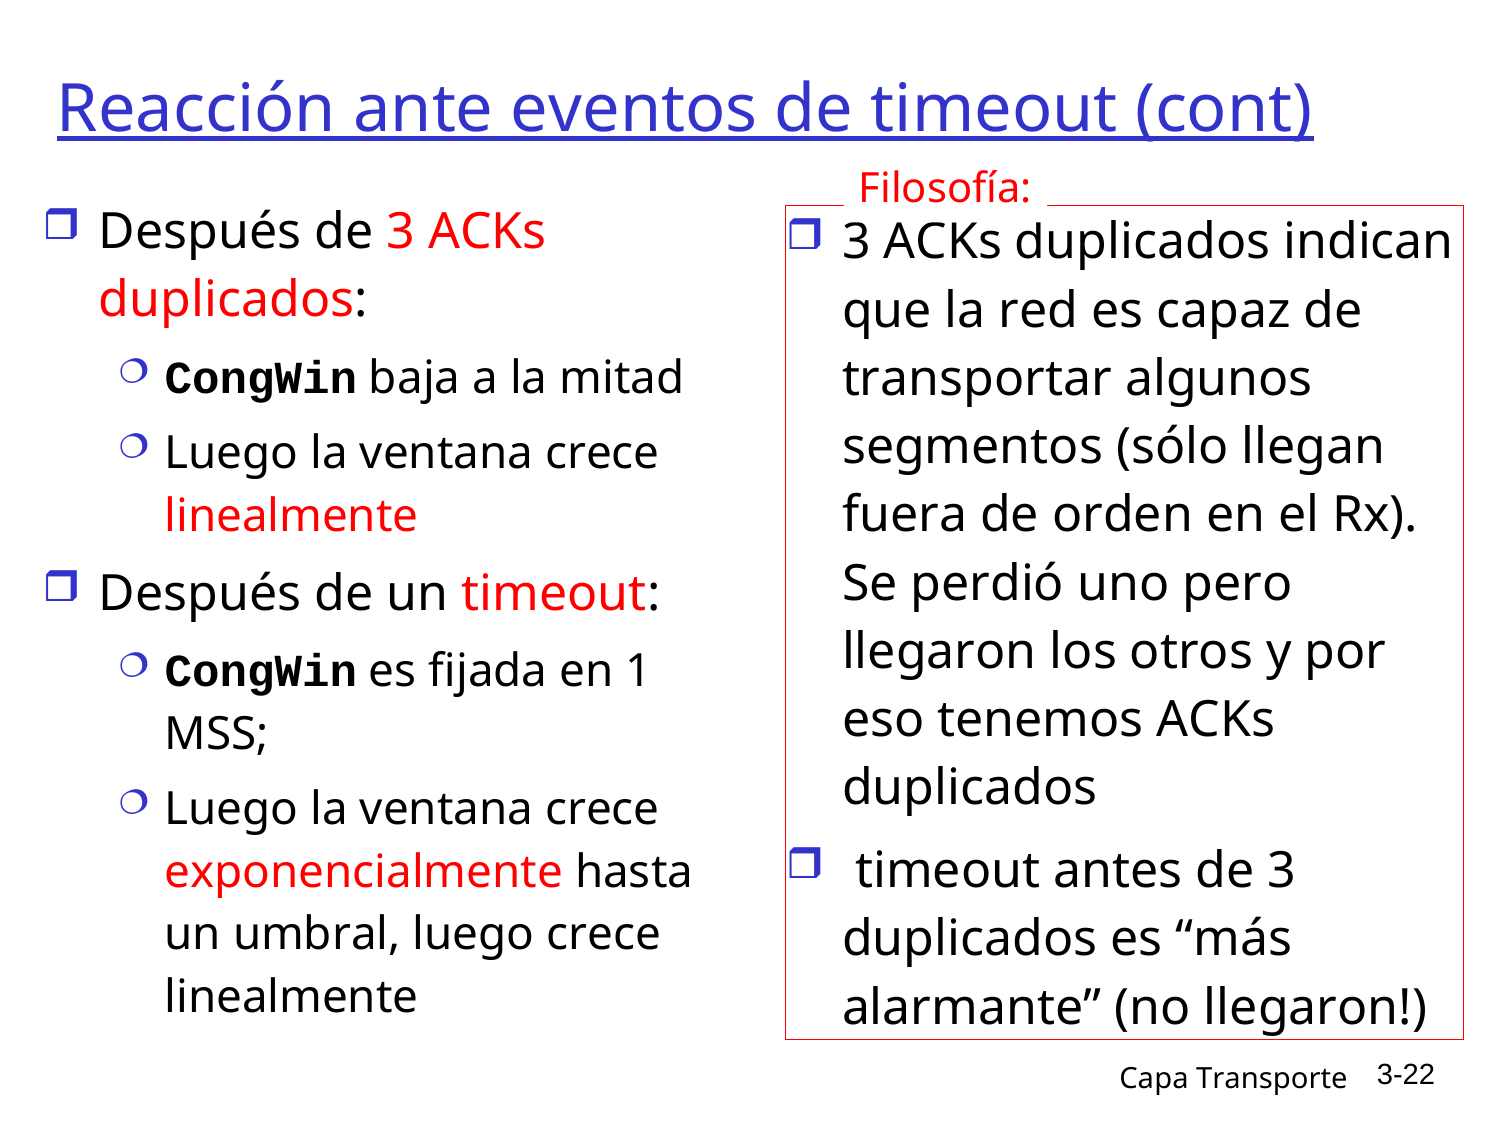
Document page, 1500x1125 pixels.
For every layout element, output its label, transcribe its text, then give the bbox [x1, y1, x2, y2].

list 3 ACKs duplicados indican que la red es capaz de transportar algunos segmentos (sólo llegan fuera de orden en el Rx). Se perdió uno pero llegaron los otros y por eso tenemos ACKs duplicados timeout antes de 3 duplicados es “más alarmante” (no llegaron!) [785, 205, 1464, 1040]
list Después de 3 ACKs duplicados: CongWin baja a la mitad Luego la ventana crece linealmente Después de un timeout: CongWin es fijada en 1 MSS; Luego la ventana crece exponencialmente hasta un umbral, luego crece linealmente [27, 187, 753, 1028]
title Reacción ante eventos de timeout (cont) [41, 15, 1463, 196]
text_box Filosofía: [843, 149, 1048, 223]
